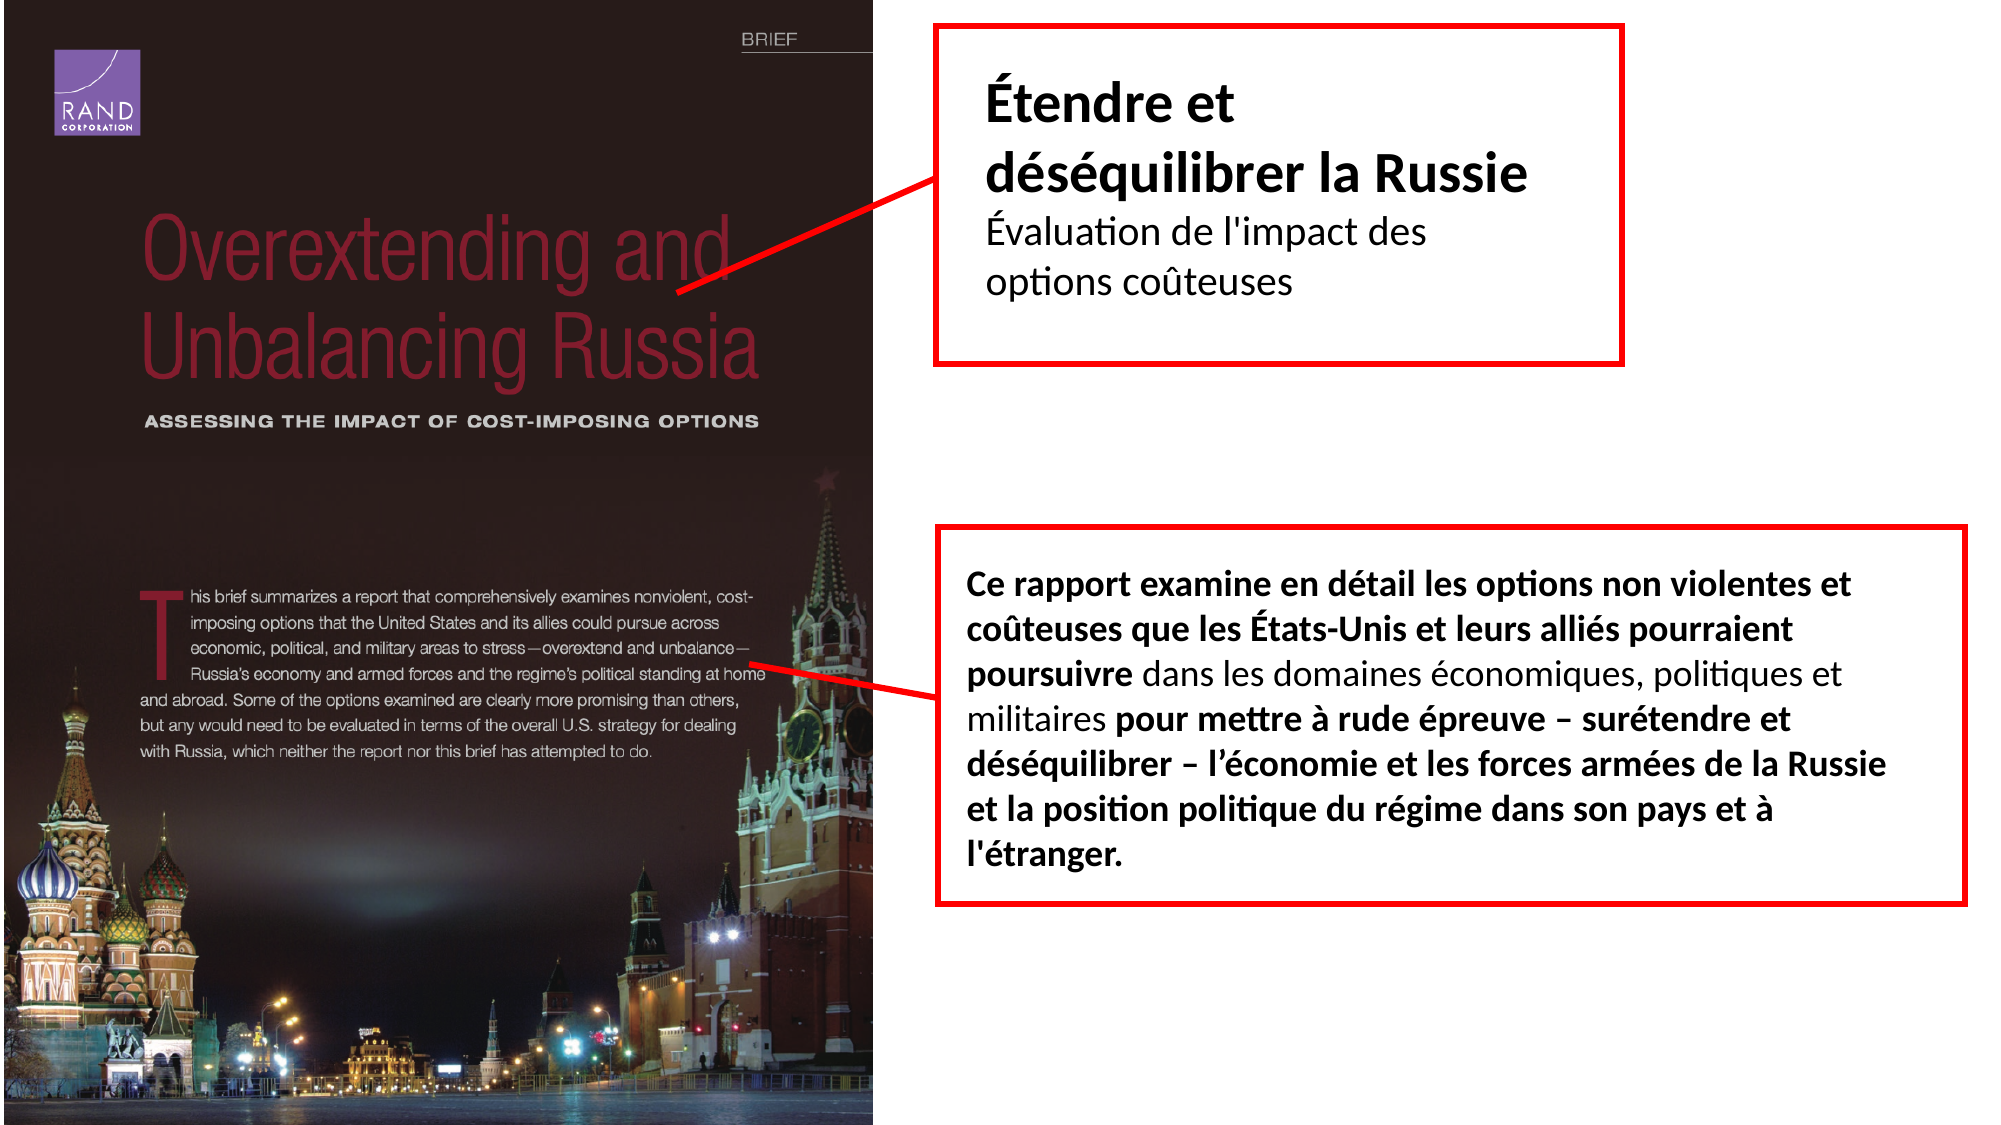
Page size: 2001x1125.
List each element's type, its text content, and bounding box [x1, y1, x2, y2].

text_box Étendre et déséquilibrer la Russie Évaluation de l'impact des options coûteuses [970, 56, 1566, 312]
picture [4, 0, 873, 1125]
text_box Ce rapport examine en détail les options non violentes et coûteuses que les États-Unis et leurs alliés pourraient poursuivre dans les domaines économiques, politiques et militaires pour mettre à rude épreuve – surétendre et déséquilibrer – l’économie et les forces armées de la Russie et la position politique du régime dans son pays et à l'étranger. [951, 551, 1952, 882]
